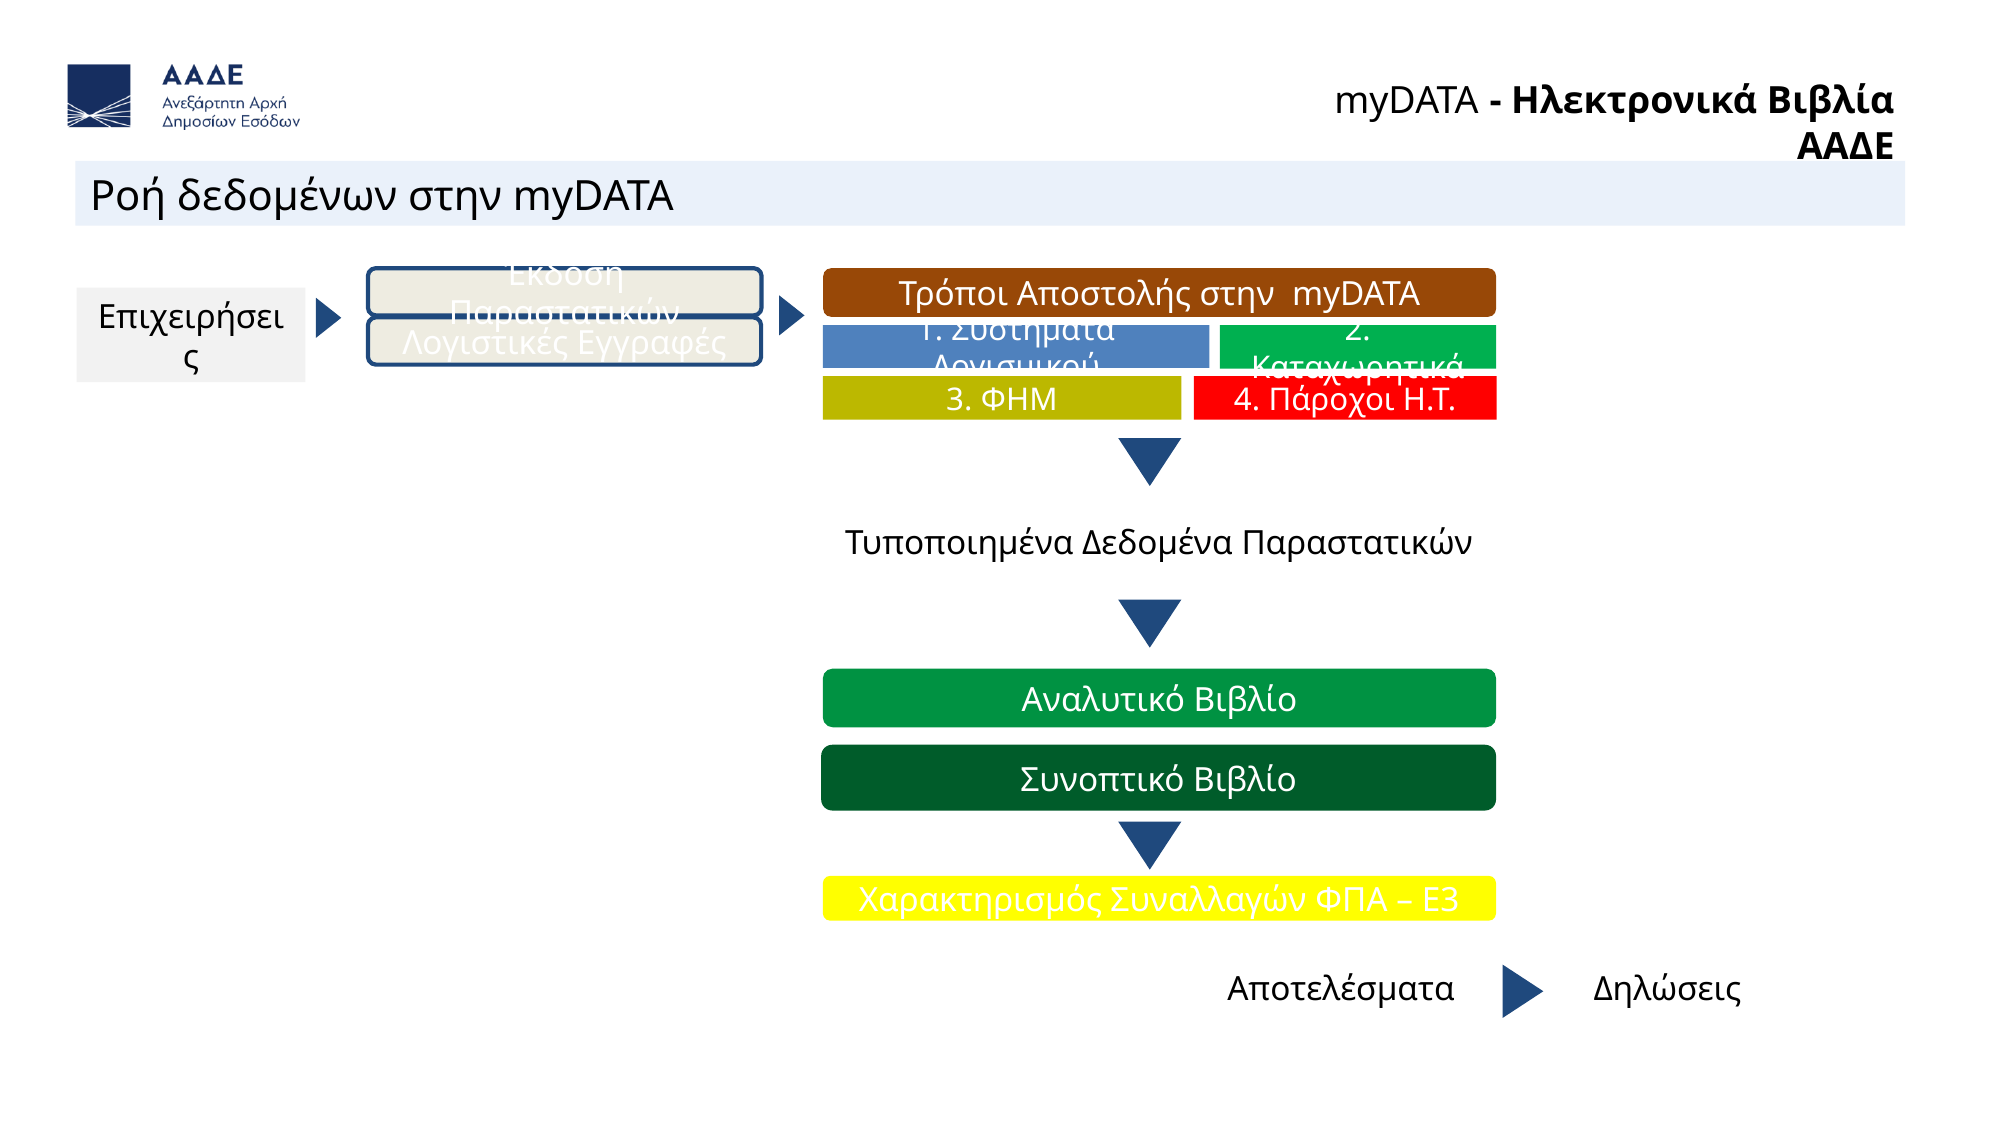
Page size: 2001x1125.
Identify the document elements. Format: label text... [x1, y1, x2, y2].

text_box 3. ΦΗΜ [822, 376, 1182, 420]
picture [67, 64, 304, 130]
text_box Τυποποιημένα Δεδομένα Παραστατικών [822, 514, 1497, 569]
text_box [1502, 964, 1544, 1018]
text_box 2. Καταχωρητικά [1219, 325, 1497, 369]
text_box Επιχειρήσεις [76, 287, 306, 383]
text_box Συνοπτικό Βιβλίο [821, 744, 1497, 811]
text_box 1. Συστήματα Λογισμικού [822, 325, 1210, 368]
text_box 4. Πάροχοι Η.Τ. [1193, 376, 1497, 420]
text_box myDATA - Ηλεκτρονικά Βιβλία ΑΑΔΕ [1271, 64, 1910, 175]
text_box Έκδοση Παραστατικών [367, 268, 762, 316]
text_box Αποτελέσματα [1212, 959, 1476, 1015]
text_box [1118, 438, 1182, 487]
text_box Αναλυτικό Βιβλίο [822, 668, 1497, 728]
text_box [1118, 821, 1182, 870]
text_box [1118, 599, 1182, 648]
text_box [779, 295, 805, 336]
text_box Χαρακτηρισμός Συναλλαγών ΦΠΑ – Ε3 [822, 875, 1497, 921]
text_box Δηλώσεις [1578, 959, 1842, 1015]
text_box Τρόποι Αποστολής στην myDATA [823, 268, 1497, 317]
text_box Λογιστικές Εγγραφές [367, 317, 762, 365]
text_box Ροή δεδομένων στην myDATA [75, 160, 1906, 226]
text_box [315, 297, 342, 338]
